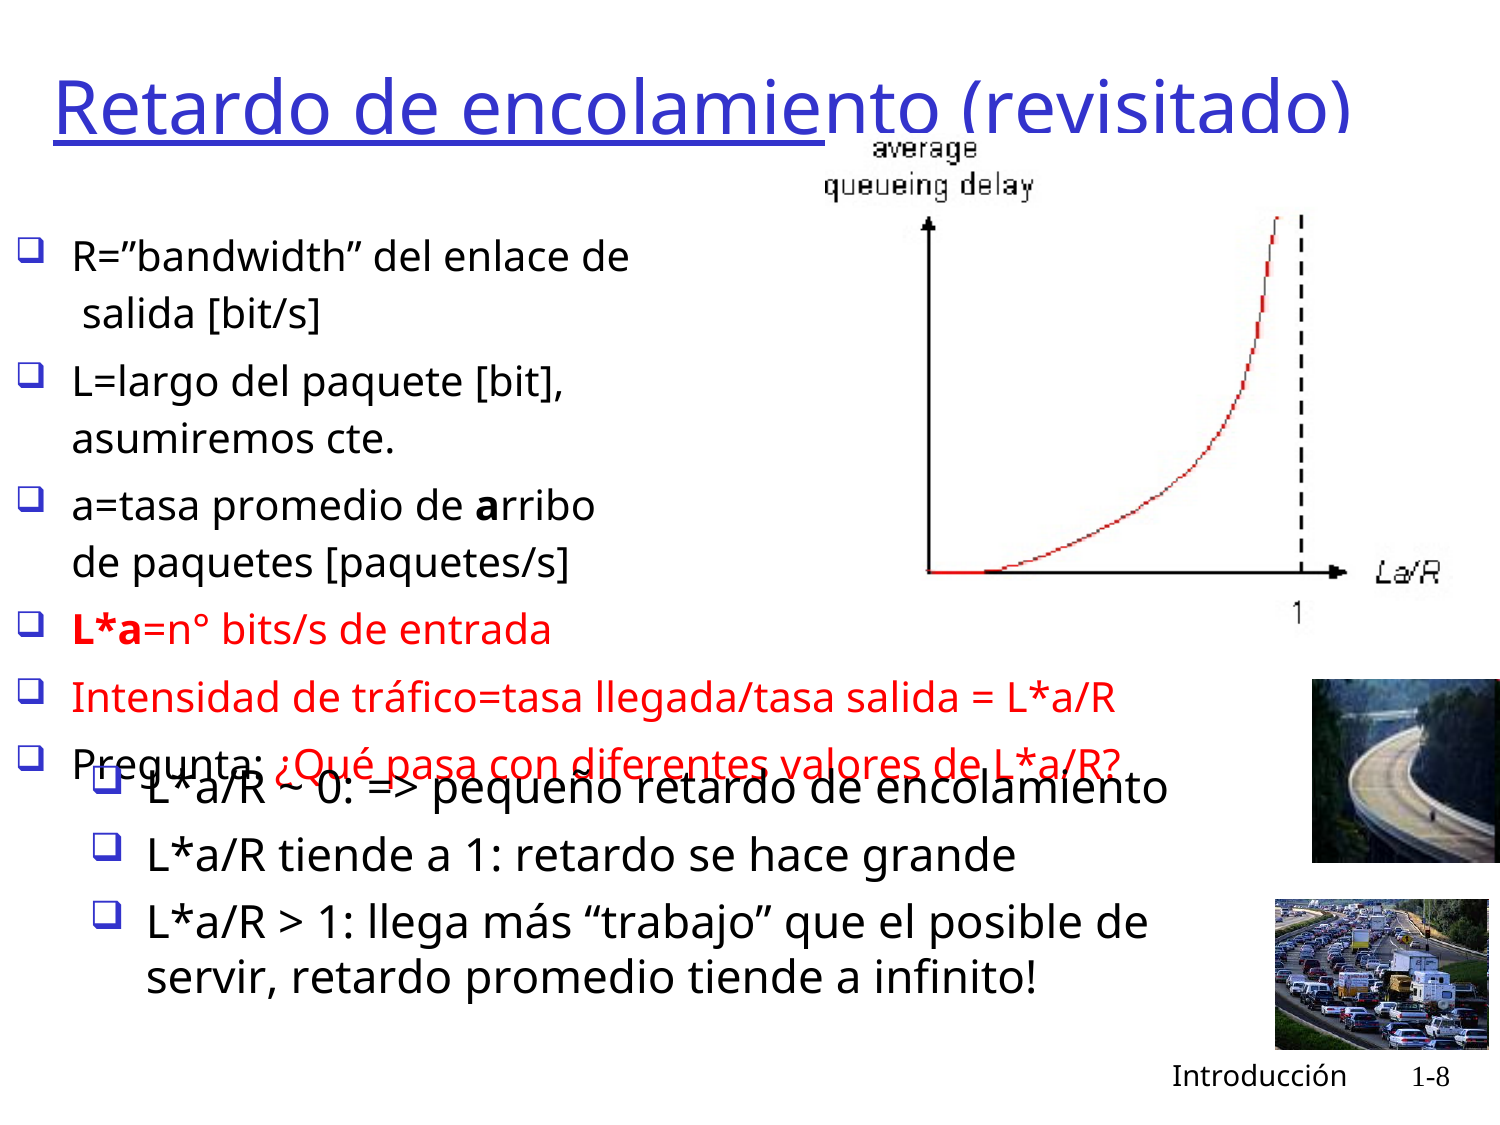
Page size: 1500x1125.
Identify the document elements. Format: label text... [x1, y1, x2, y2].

list R=”bandwidth” del enlace de salida [bit/s] L=largo del paquete [bit], asumiremos cte. a=tasa promedio de arribo de paquetes [paquetes/s] L*a=n° bits/s de entrada Intensidad de tráfico=tasa llegada/tasa salida = L*a/R Pregunta: ¿Qué pasa con diferentes valores de L*a/R? [0, 219, 1463, 751]
text_box L*a/R ~ 0: => pequeño retardo de encolamiento L*a/R tiende a 1: retardo se hace grande L*a/R > 1: llega más “trabajo” que el posible de servir, retardo promedio tiende a infinito! [74, 750, 1301, 1051]
picture [825, 133, 1453, 219]
picture [1312, 679, 1500, 863]
picture [1275, 899, 1489, 1051]
text_box 1-<number> [1362, 1051, 1466, 1125]
text_box Introducción [887, 1051, 1362, 1125]
title Retardo de encolamiento (revisitado) [37, 10, 1463, 201]
